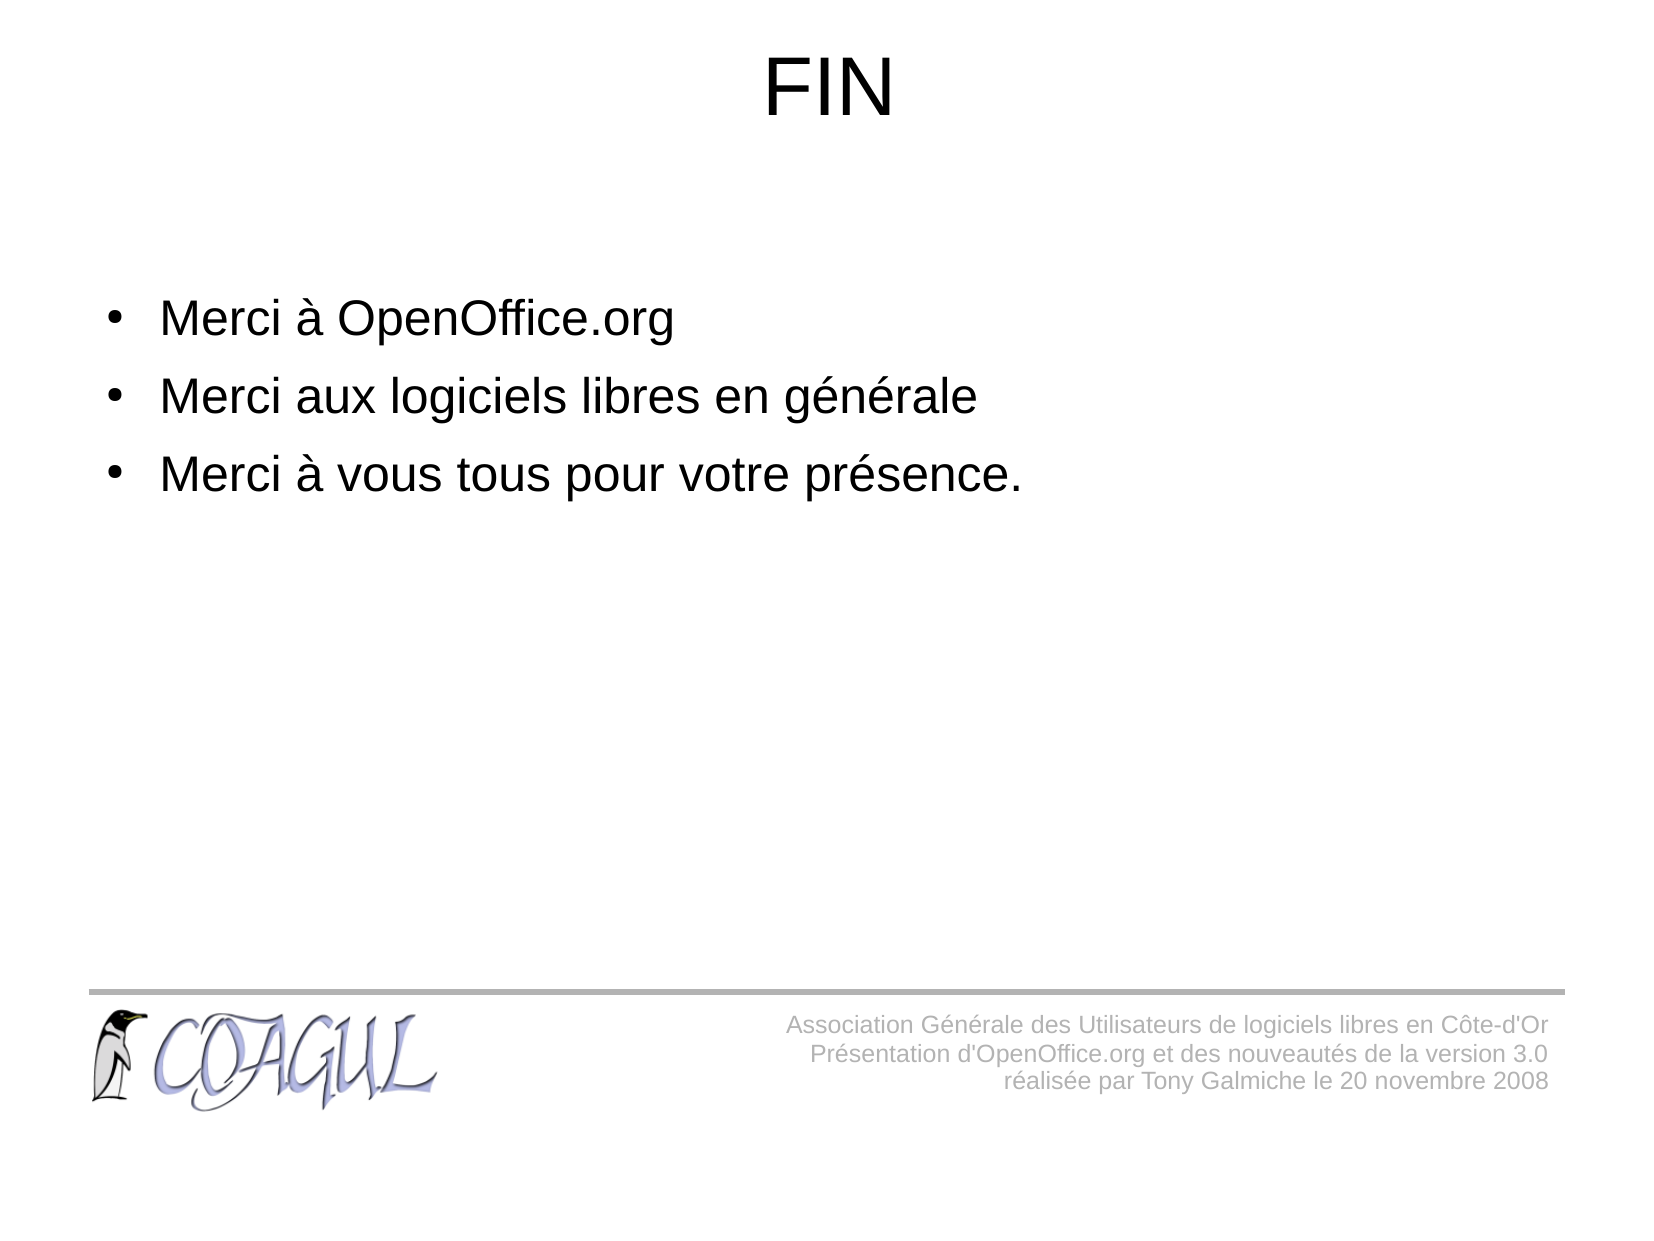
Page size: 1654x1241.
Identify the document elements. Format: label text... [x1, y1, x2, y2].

list Merci à OpenOffice.org Merci aux logiciels libres en générale Merci à vous tous pour votre présence. [88, 290, 1571, 901]
picture [88, 1006, 443, 1117]
title FIN [88, 25, 1571, 148]
